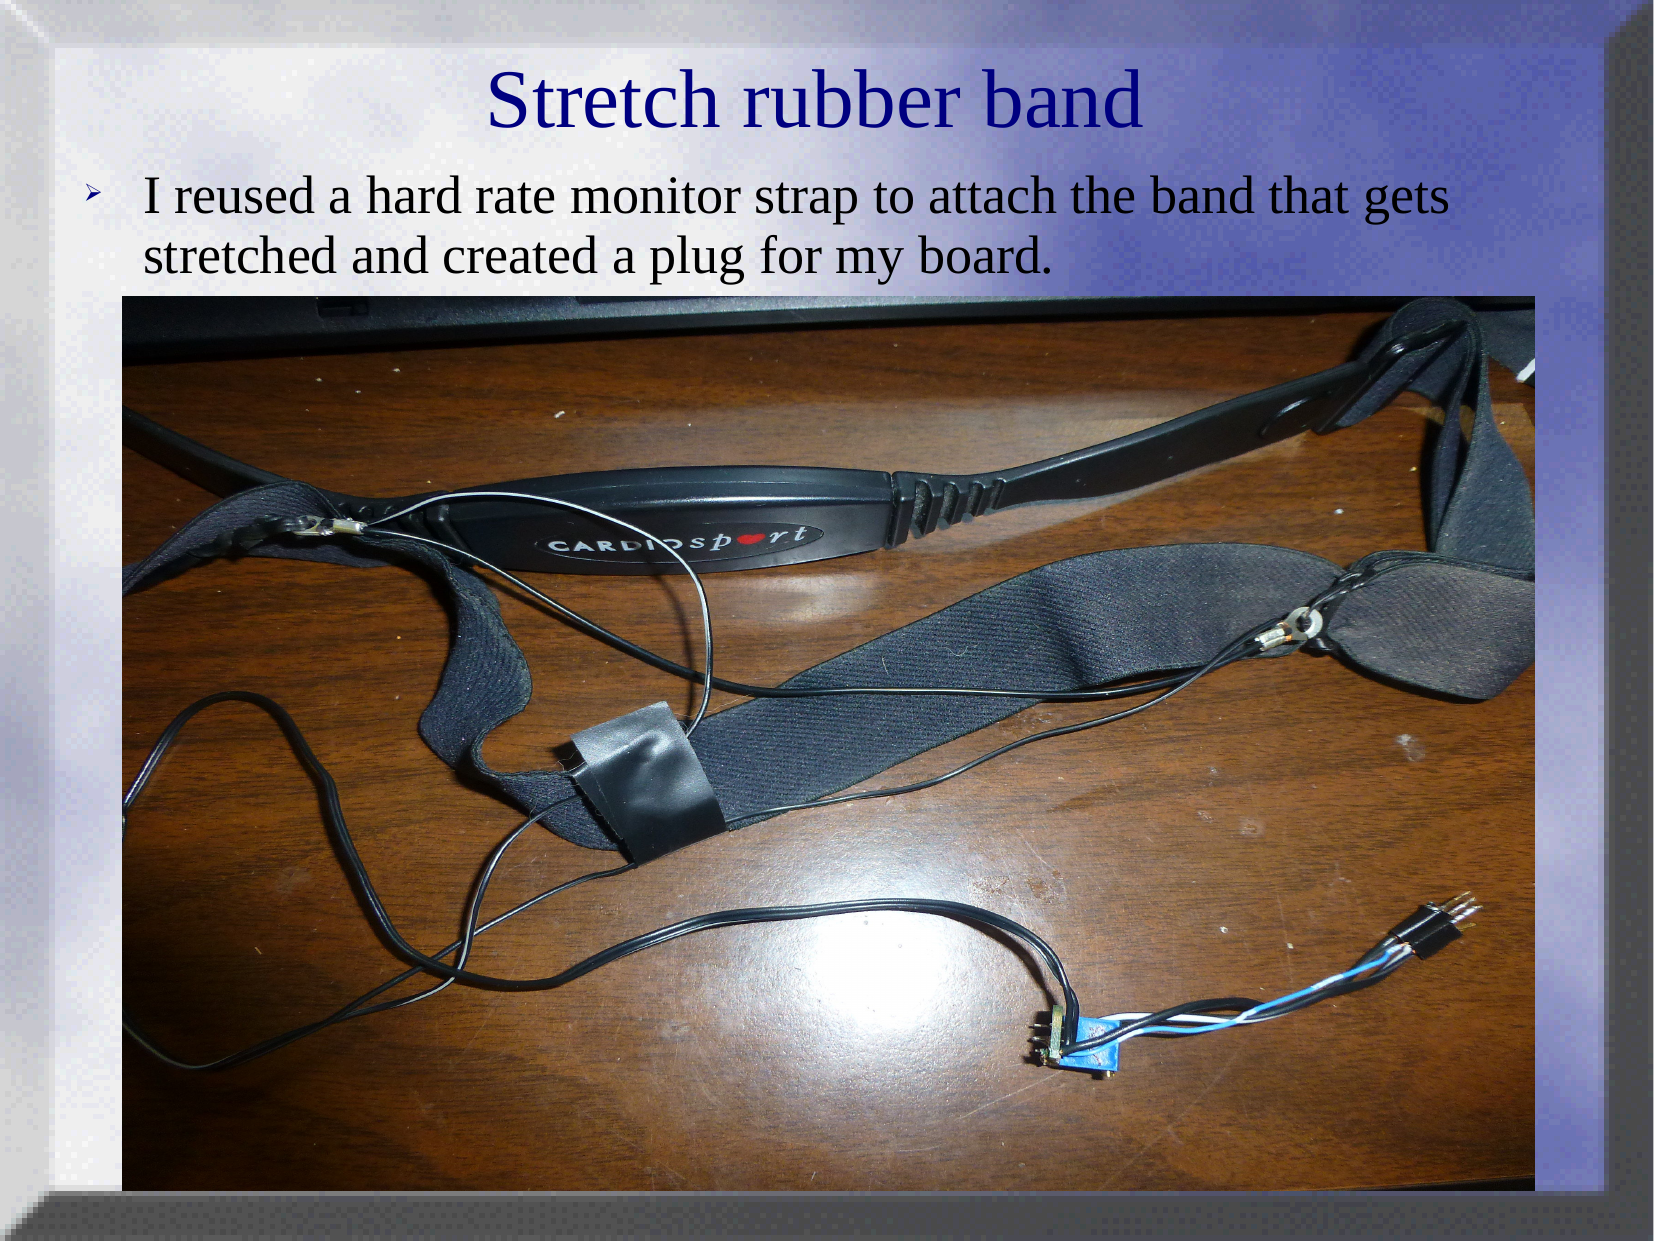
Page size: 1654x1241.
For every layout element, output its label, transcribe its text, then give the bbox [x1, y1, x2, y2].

list I reused a hard rate monitor strap to attach the band that gets stretched and created a plug for my board. [84, 165, 1623, 288]
picture [0, 0, 1654, 1241]
title Stretch rubber band [196, 45, 1435, 153]
